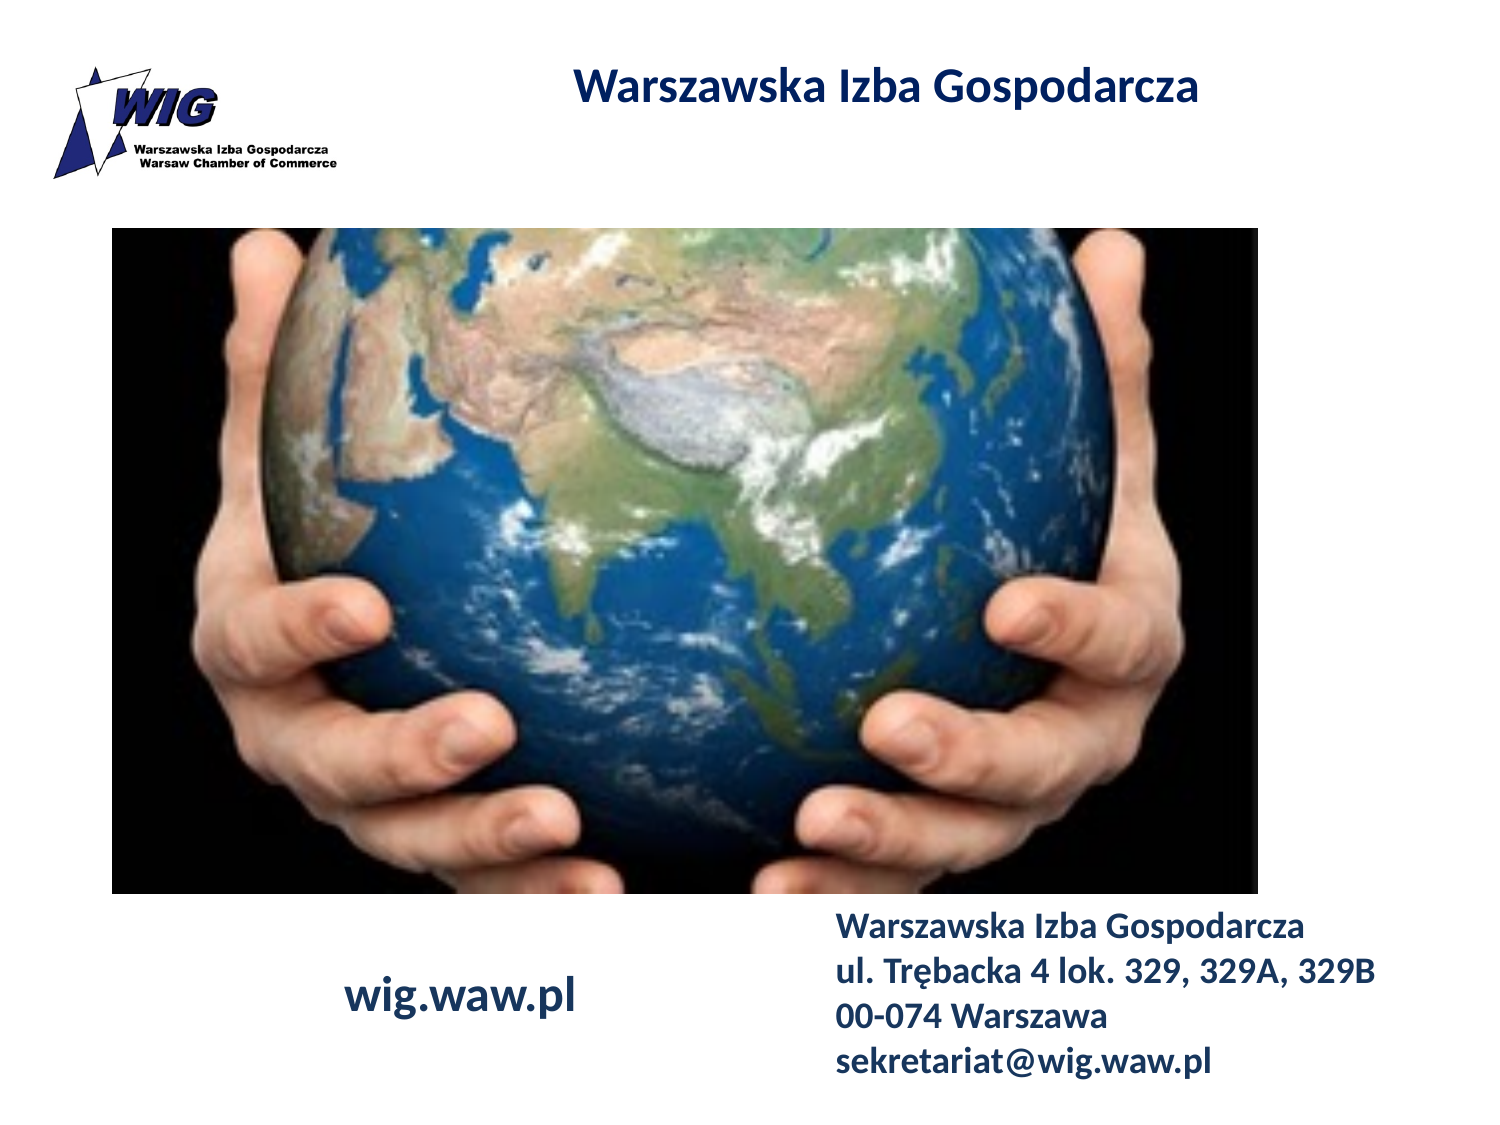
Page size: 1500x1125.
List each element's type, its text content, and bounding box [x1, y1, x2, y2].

title Warszawska Izba Gospodarcza [348, 45, 1425, 233]
picture [53, 66, 337, 179]
text_box Warszawska Izba Gospodarcza ul. Trębacka 4 lok. 329, 329A, 329B 00-074 Warszawa sekretariat@wig.waw.pl [820, 893, 1447, 1125]
text_box wig.waw.pl [147, 953, 774, 1074]
picture [112, 228, 1258, 894]
